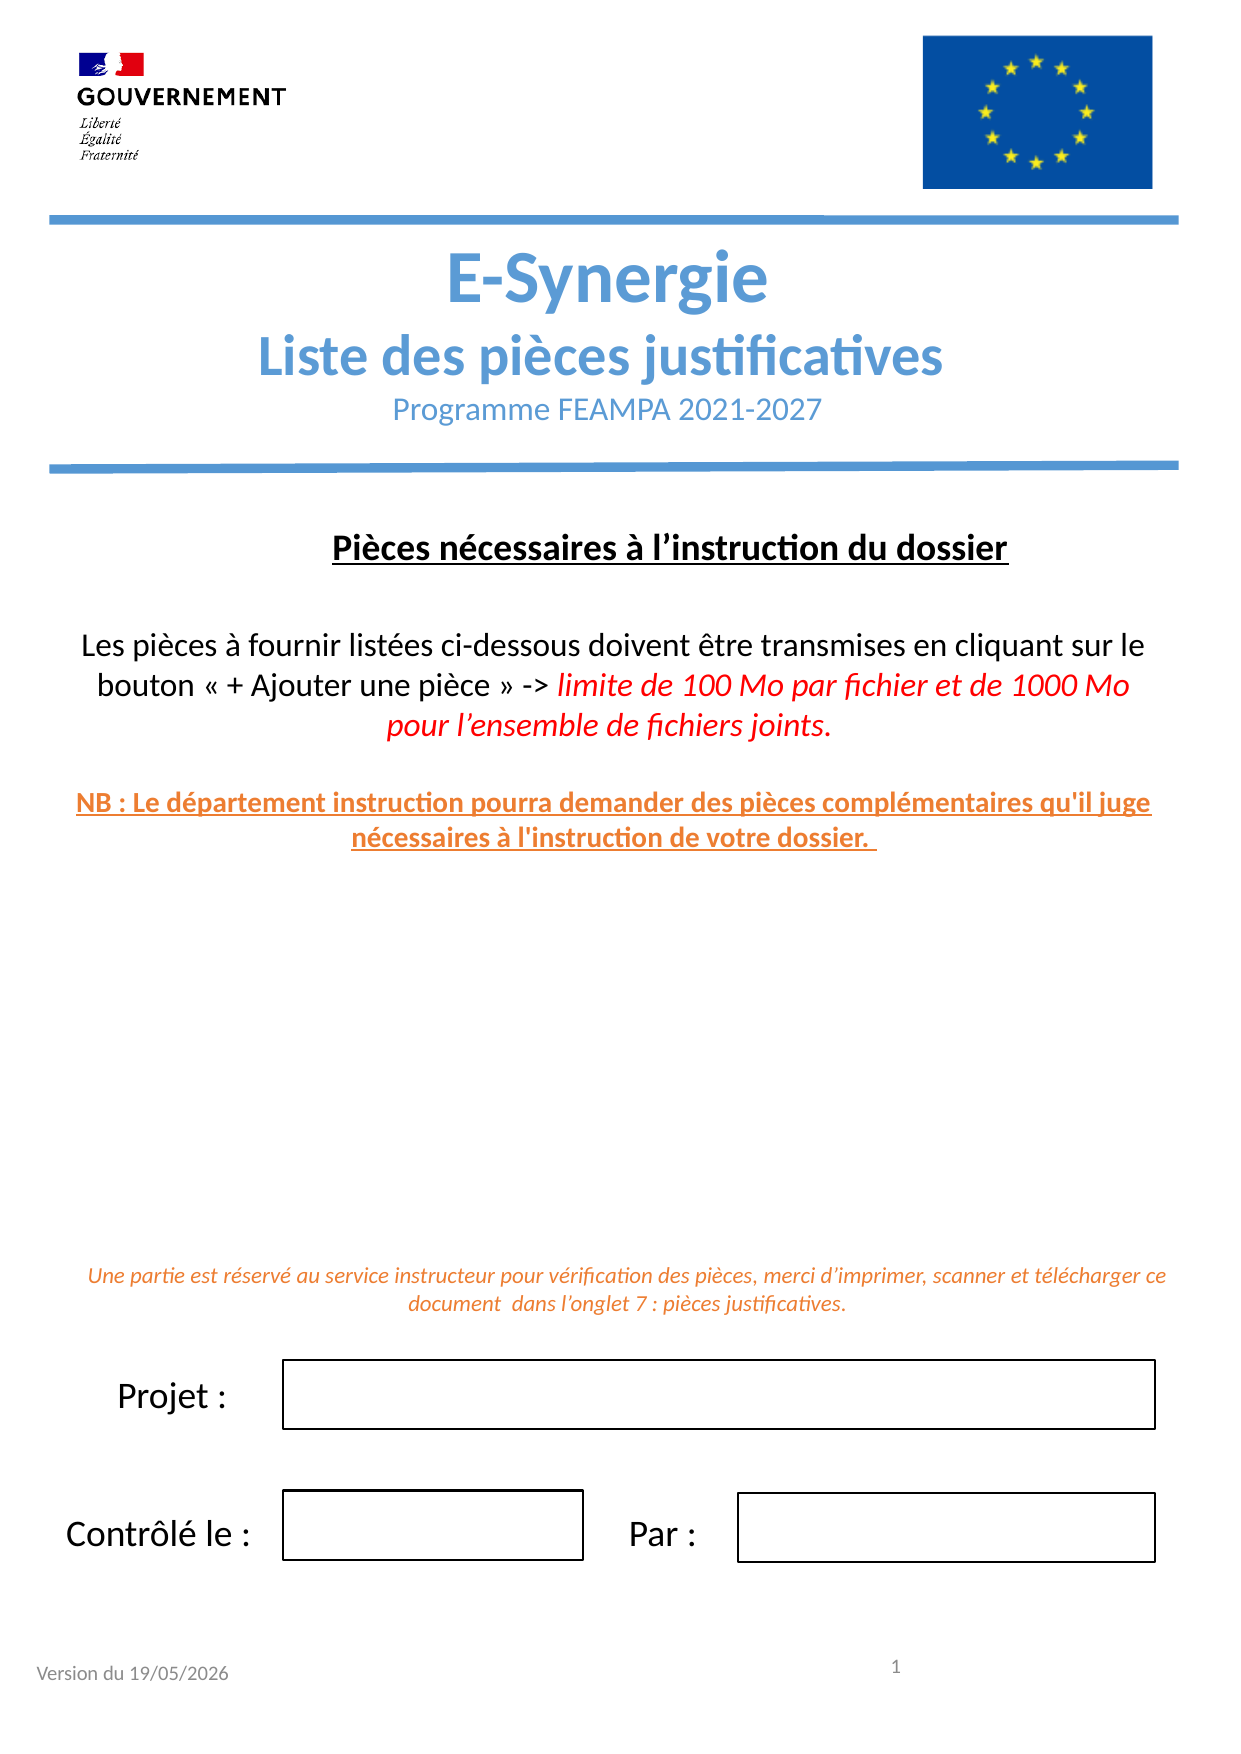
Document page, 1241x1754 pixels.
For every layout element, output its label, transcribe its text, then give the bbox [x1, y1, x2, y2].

text_box Projet : [102, 1364, 283, 1424]
text_box Pièces nécessaires à l’instruction du dossier [318, 515, 1024, 575]
text_box Contrôlé le : [51, 1502, 334, 1562]
text_box E-Synergie Liste des pièces justificatives Programme FEAMPA 2021-2027 [243, 225, 973, 435]
picture [53, 29, 309, 183]
text_box Par : [614, 1502, 737, 1562]
text_box Une partie est réservé au service instructeur pour vérification des pièces, merci d’imprimer, scanner et télécharger ce document dans l’onglet 7 : pièces justificatives. [63, 1254, 1192, 1323]
picture [922, 35, 1153, 189]
text_box Les pièces à fournir listées ci-dessous doivent être transmises en cliquant sur le bouton « + Ajouter une pièce » -> limite de 100 Mo par fichier et de 1000 Mo pour l’ensemble de fichiers joints. NB : Le département instruction pourra demander des pièces complémentaires qu'il juge nécessaires à l'instruction de votre dossier. [49, 616, 1179, 860]
text_box Version du 19/05/2026 [0, 1626, 418, 1719]
